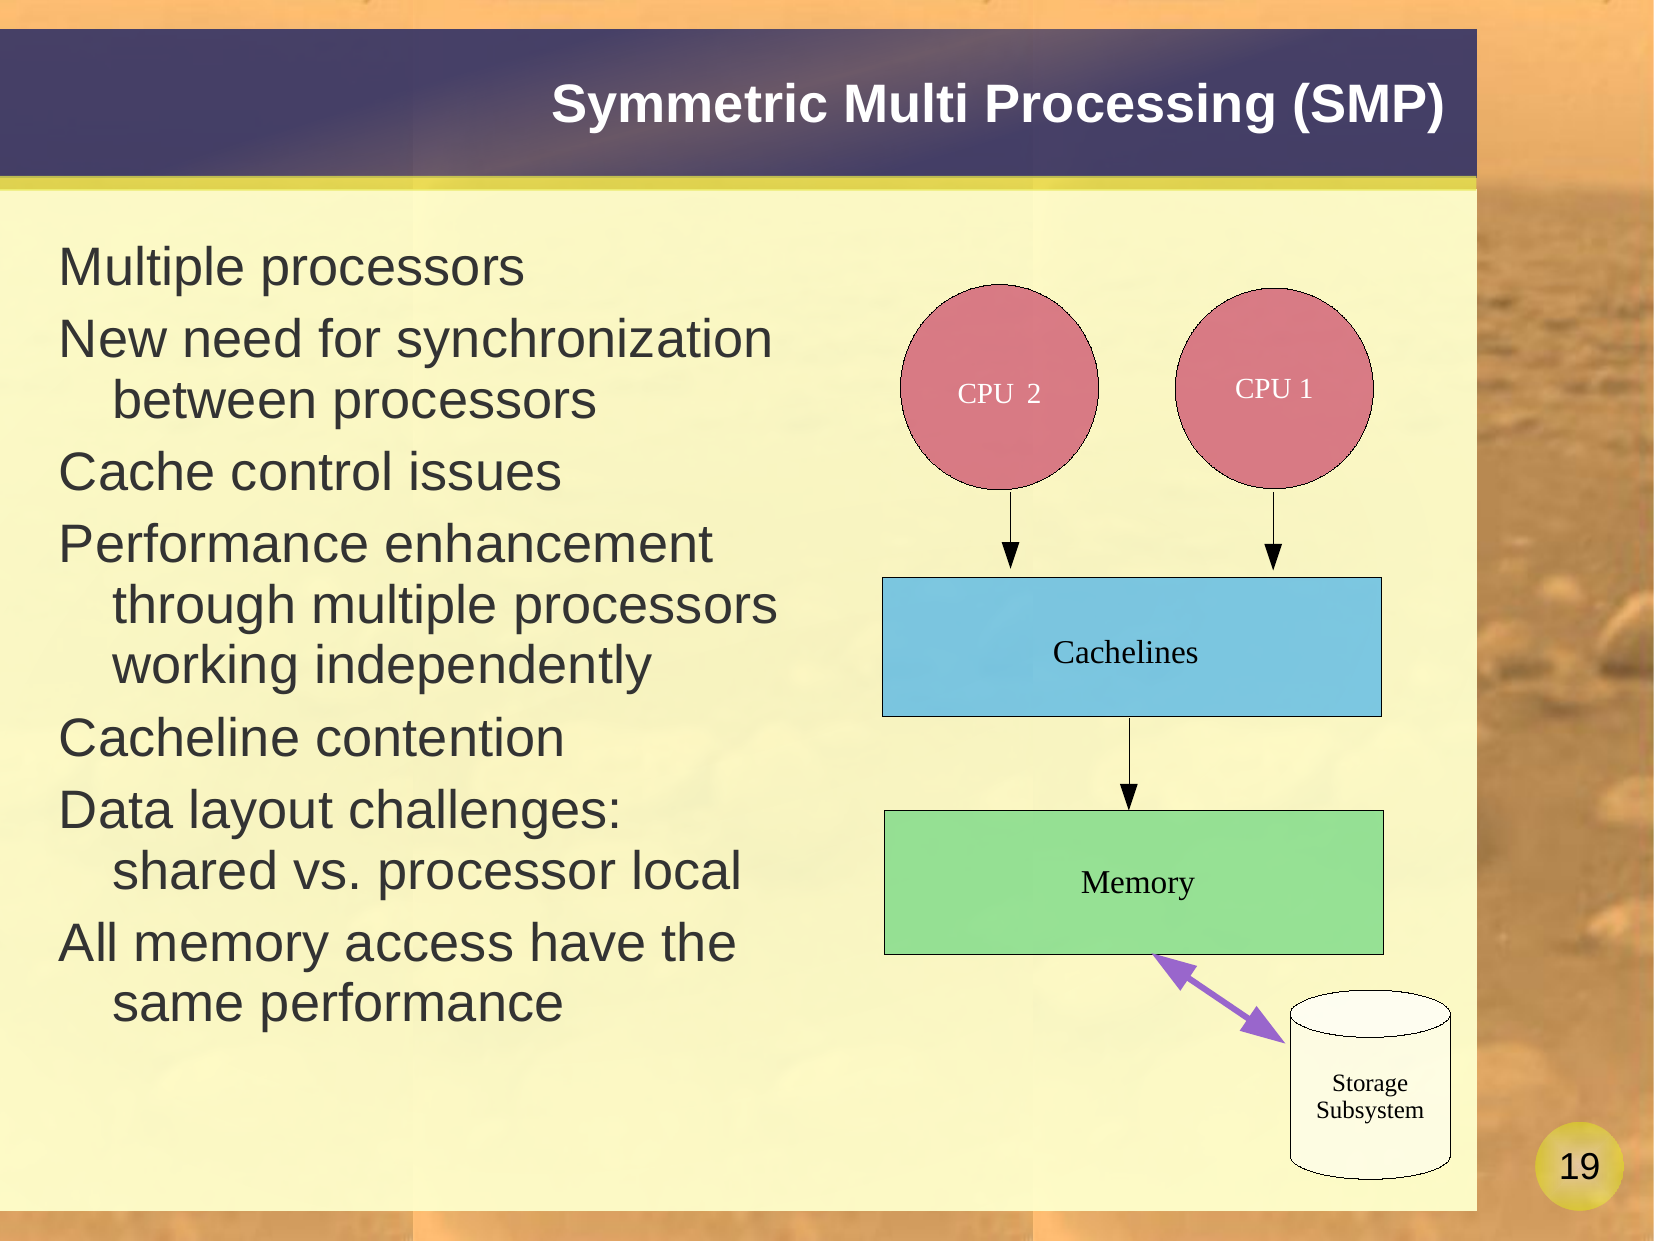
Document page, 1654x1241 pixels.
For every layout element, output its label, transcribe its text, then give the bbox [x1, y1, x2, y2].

title Symmetric Multi Processing (SMP) [29, 59, 1447, 148]
text_box Memory [884, 810, 1384, 955]
picture [0, 0, 1654, 1241]
list Multiple processors New need for synchronization between processors Cache control issues Performance enhancement through multiple processors working independently Cacheline contention Data layout challenges: shared vs. processor local All memory access have the same performance [59, 236, 783, 1182]
text_box CPU 2 [900, 284, 1099, 490]
text_box Storage Subsystem [1290, 1016, 1451, 1180]
text_box CPU 1 [1175, 288, 1374, 489]
text_box Cachelines [882, 577, 1382, 717]
